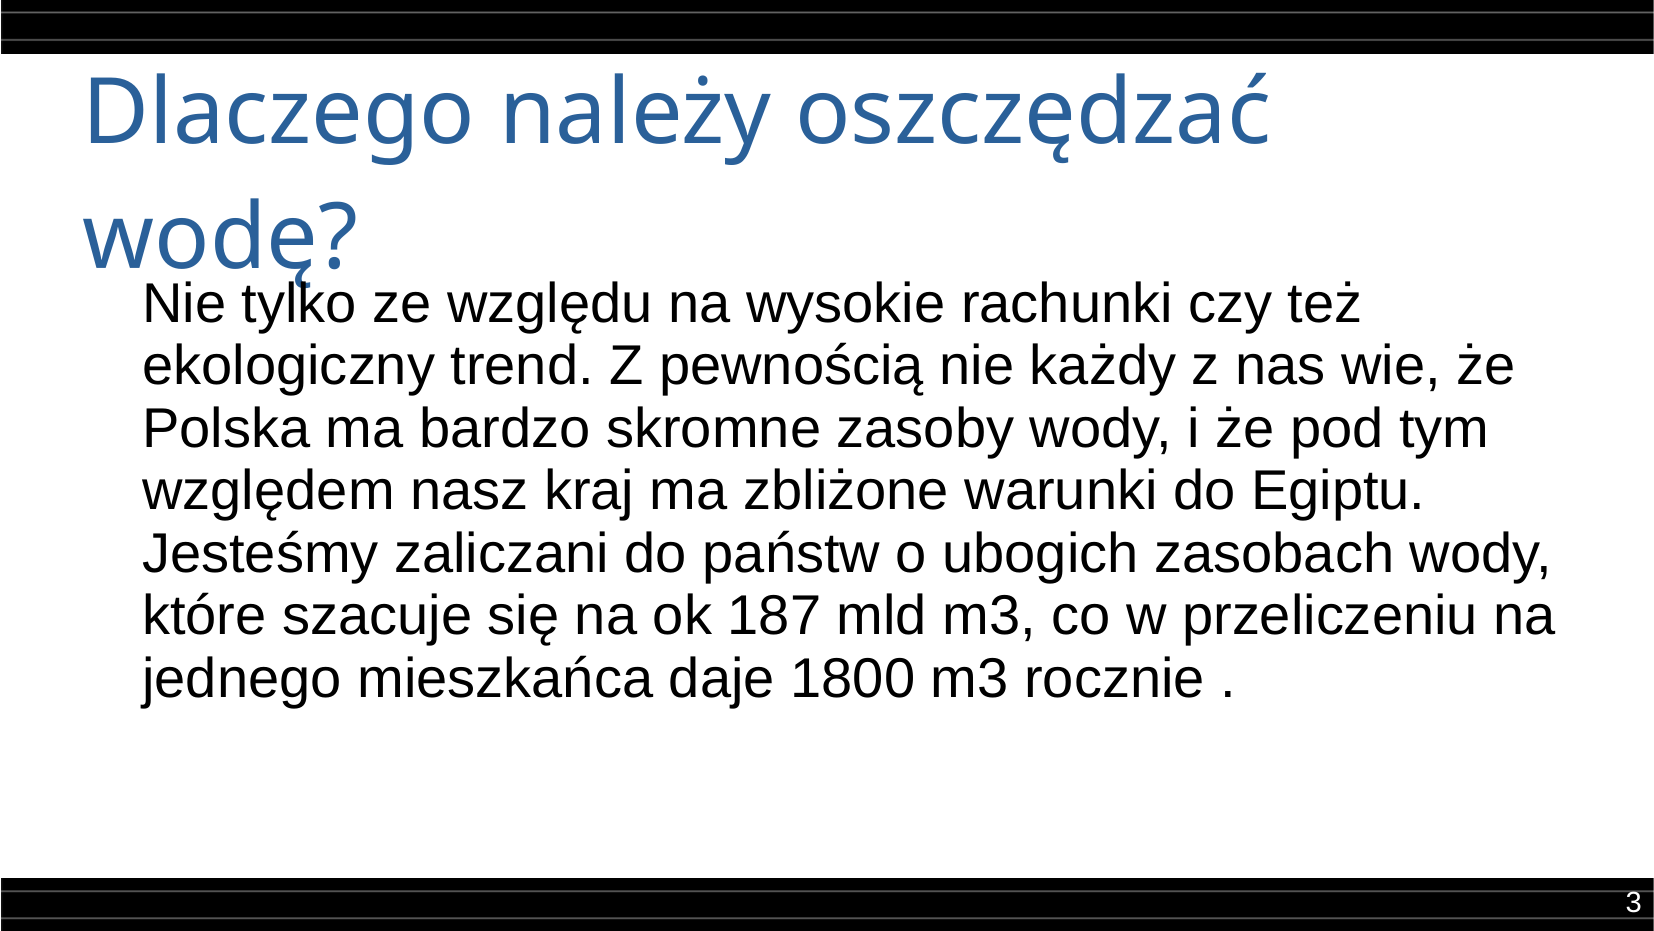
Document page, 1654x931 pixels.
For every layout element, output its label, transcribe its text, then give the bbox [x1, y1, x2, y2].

picture [1, 0, 1654, 54]
picture [1, 878, 1654, 931]
title Dlaczego należy oszczędzać wodę? [82, 92, 1571, 249]
list Nie tylko ze względu na wysokie rachunki czy też ekologiczny trend. Z pewnością nie każdy z nas wie, że Polska ma bardzo skromne zasoby wody, i że pod tym względem nasz kraj ma zbliżone warunki do Egiptu. Jesteśmy zaliczani do państw o ubogich zasobach wody, które szacuje się na ok 187 mld m3, co w przeliczeniu na jednego mieszkańca daje 1800 m3 rocznie . [82, 271, 1571, 758]
